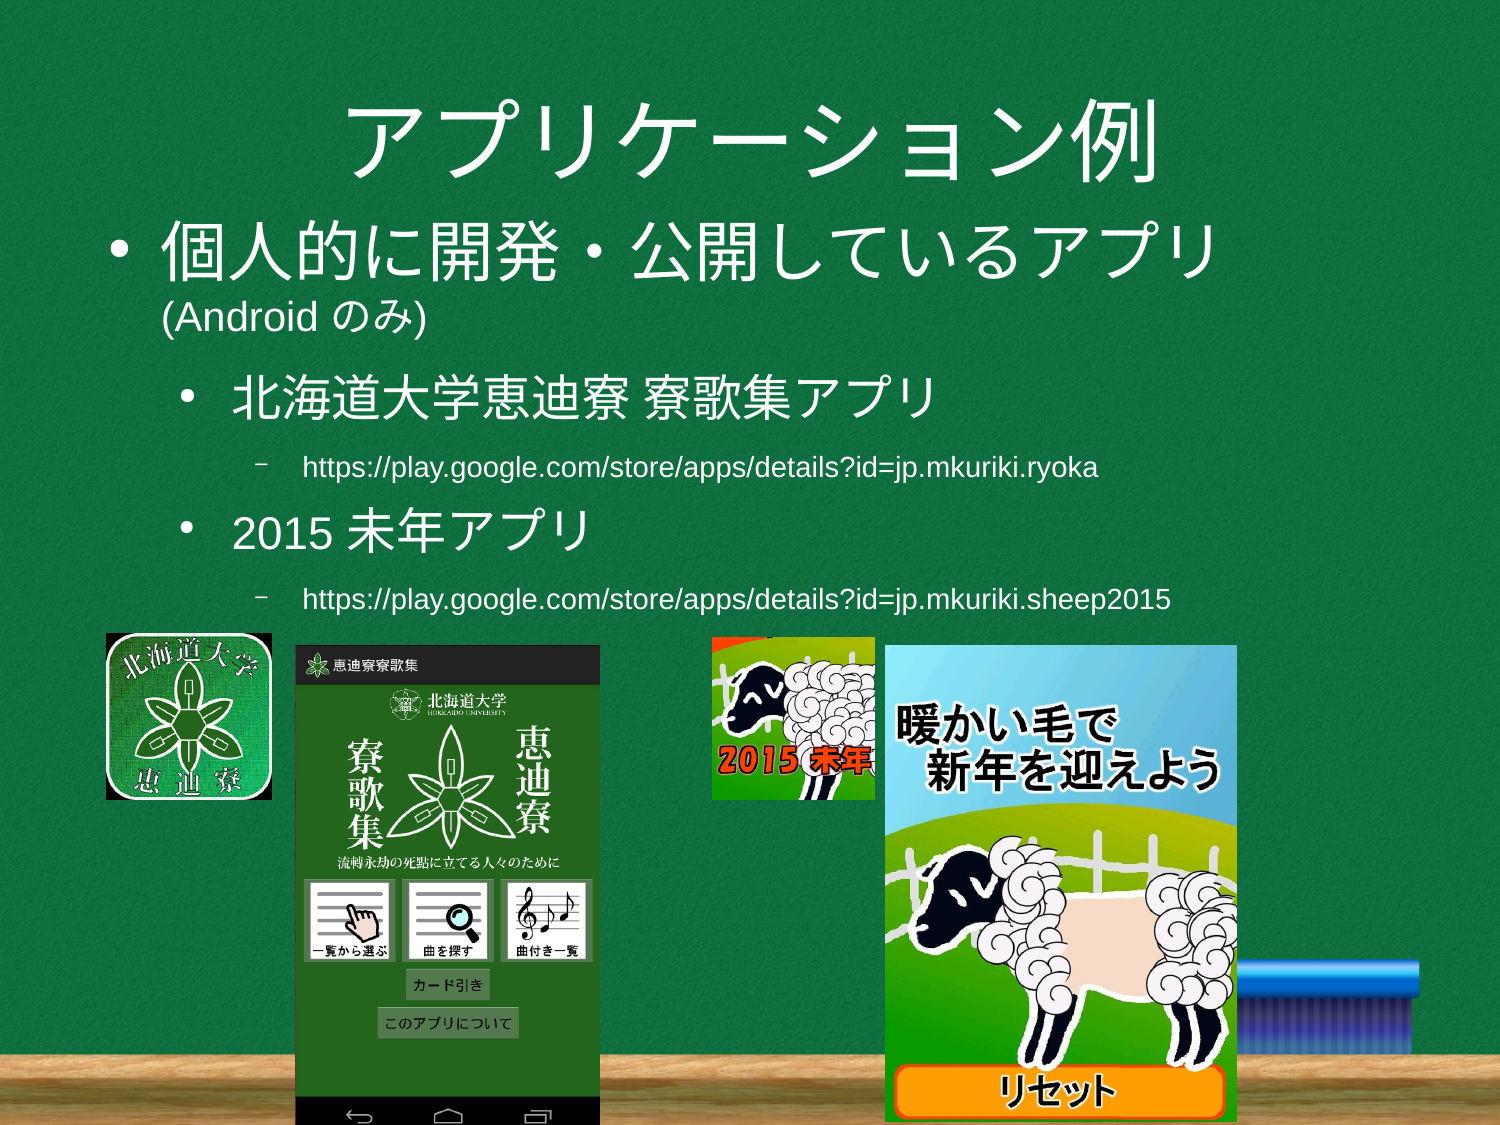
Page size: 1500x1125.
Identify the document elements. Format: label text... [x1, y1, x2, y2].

title アプリケーション例 [75, 45, 1425, 233]
list 個人的に開発・公開しているアプリ (Android のみ) 北海道大学恵迪寮 寮歌集アプリ https://play.google.com/store/apps/details?id=jp.mkuriki.ryoka 2015 未年アプリ https://play.google.com/store/apps/details?id=jp.mkuriki.sheep2015 [75, 233, 1425, 662]
picture [0, 0, 1500, 1125]
